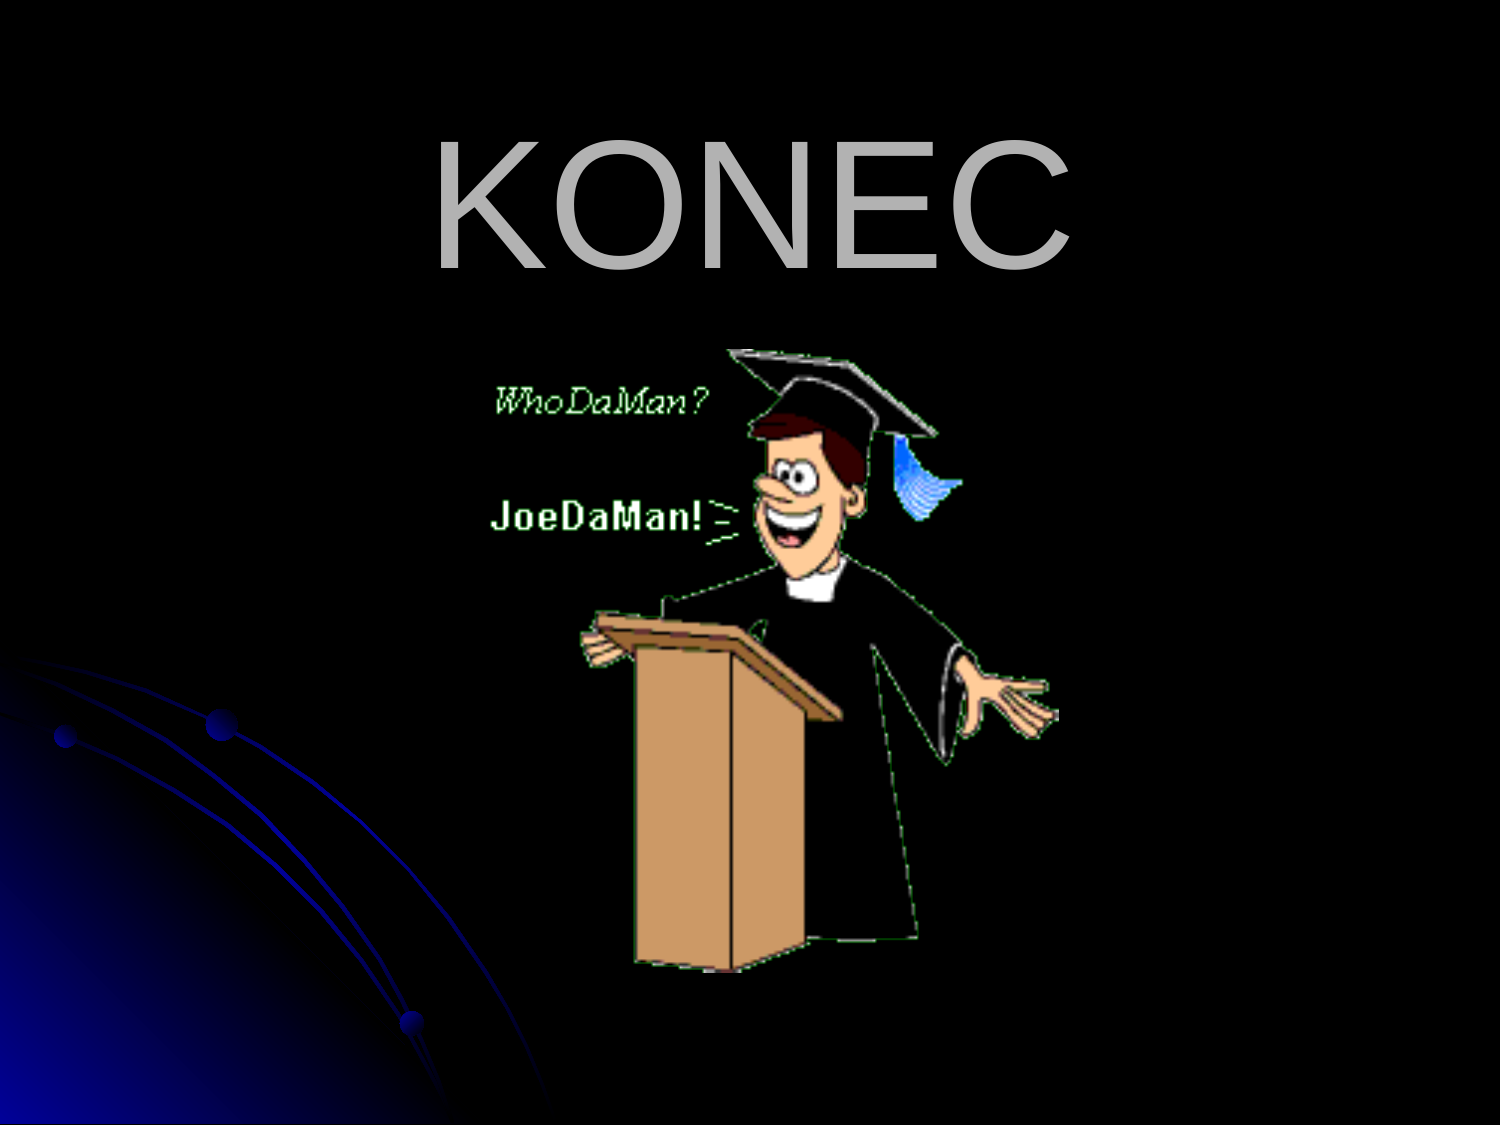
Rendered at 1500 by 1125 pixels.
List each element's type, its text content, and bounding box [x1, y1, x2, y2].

picture [477, 349, 1059, 973]
chart [478, 350, 1062, 975]
title KONEC [76, 78, 1427, 266]
